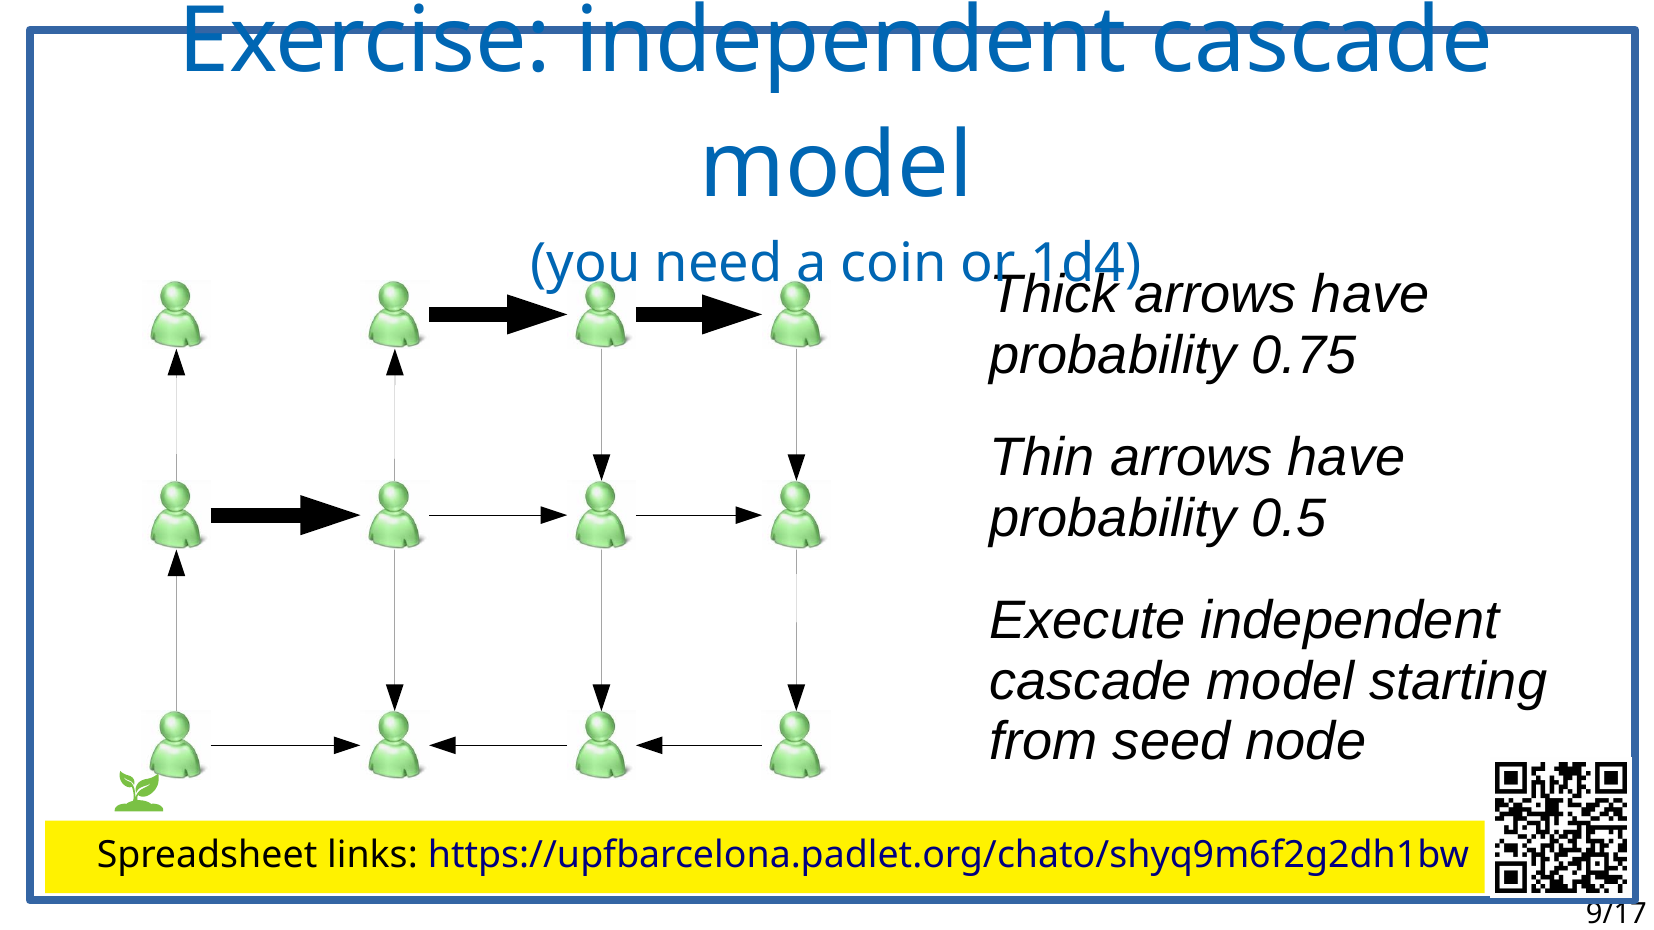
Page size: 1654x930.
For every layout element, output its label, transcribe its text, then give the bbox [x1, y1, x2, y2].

picture [762, 480, 831, 550]
picture [360, 480, 430, 550]
picture [360, 710, 430, 780]
picture [567, 280, 636, 349]
picture [567, 710, 636, 780]
picture [142, 280, 211, 349]
text_box Thick arrows have probability 0.75 Thin arrows have probability 0.5 Execute independent cascade model starting from seed node [974, 256, 1590, 802]
picture [762, 280, 831, 349]
picture [142, 480, 211, 550]
title Exercise: independent cascade model (you need a coin or 1d4) [82, 32, 1591, 238]
picture [761, 710, 831, 780]
picture [360, 280, 430, 349]
picture [114, 710, 211, 812]
picture [567, 480, 636, 550]
text_box Spreadsheet links: https://upfbarcelona.padlet.org/chato/shyq9m6f2g2dh1bw [45, 820, 1485, 894]
picture [1490, 757, 1632, 898]
